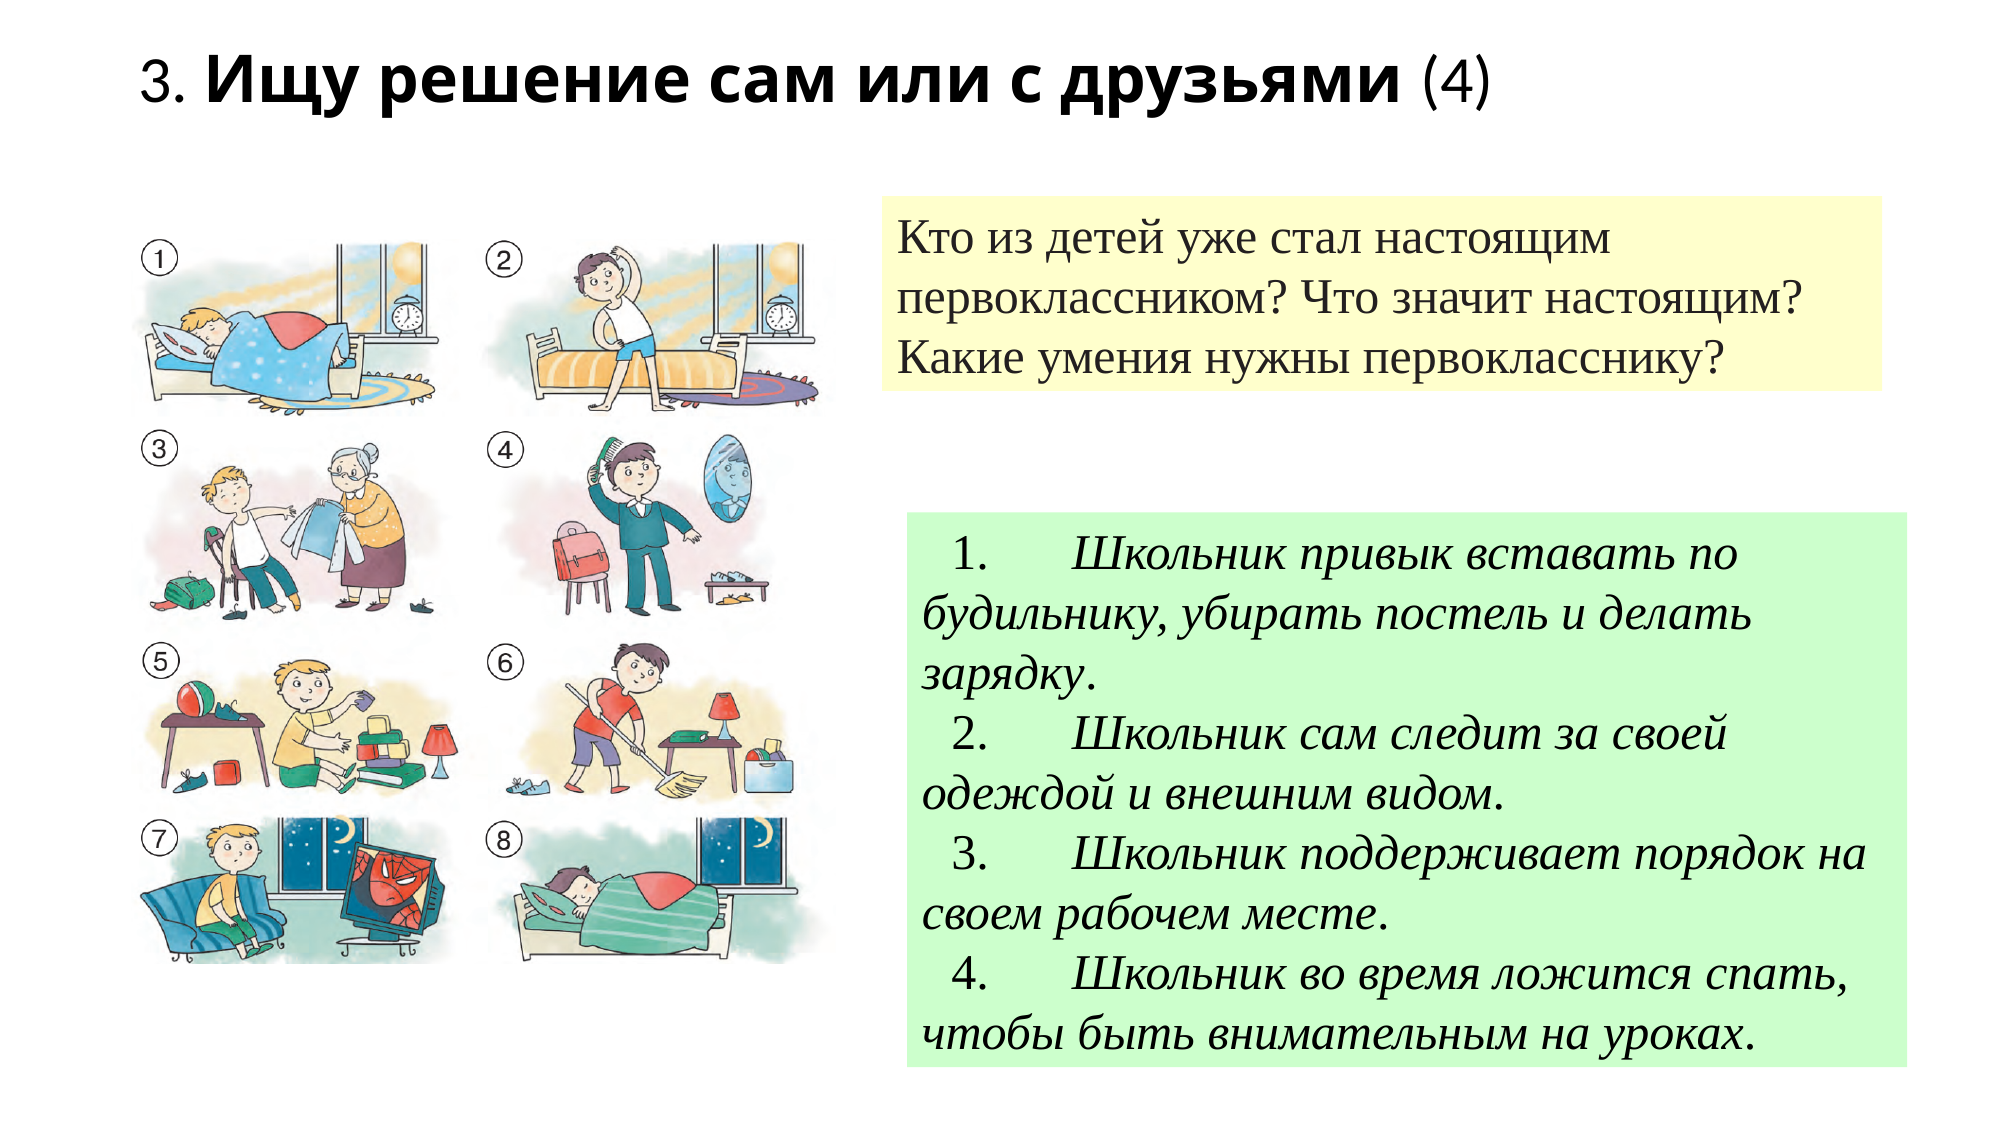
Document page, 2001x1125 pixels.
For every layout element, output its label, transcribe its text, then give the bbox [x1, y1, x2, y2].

text_box Кто из детей уже стал настоящим первоклассником? Что значит настоящим? Какие умения нужны первокласснику? [882, 196, 1883, 391]
picture [65, 212, 836, 975]
title 3. Ищу решение сам или с друзьями (4) [123, 38, 1849, 125]
text_box 1. Школьник привык вставать по будильнику, убирать постель и делать зарядку. 2. Школьник сам следит за своей одеждой и внешним видом. 3. Школьник поддерживает порядок на своем рабочем месте. 4. Школьник во время ложится спать, чтобы быть внимательным на уроках. [907, 512, 1908, 1068]
